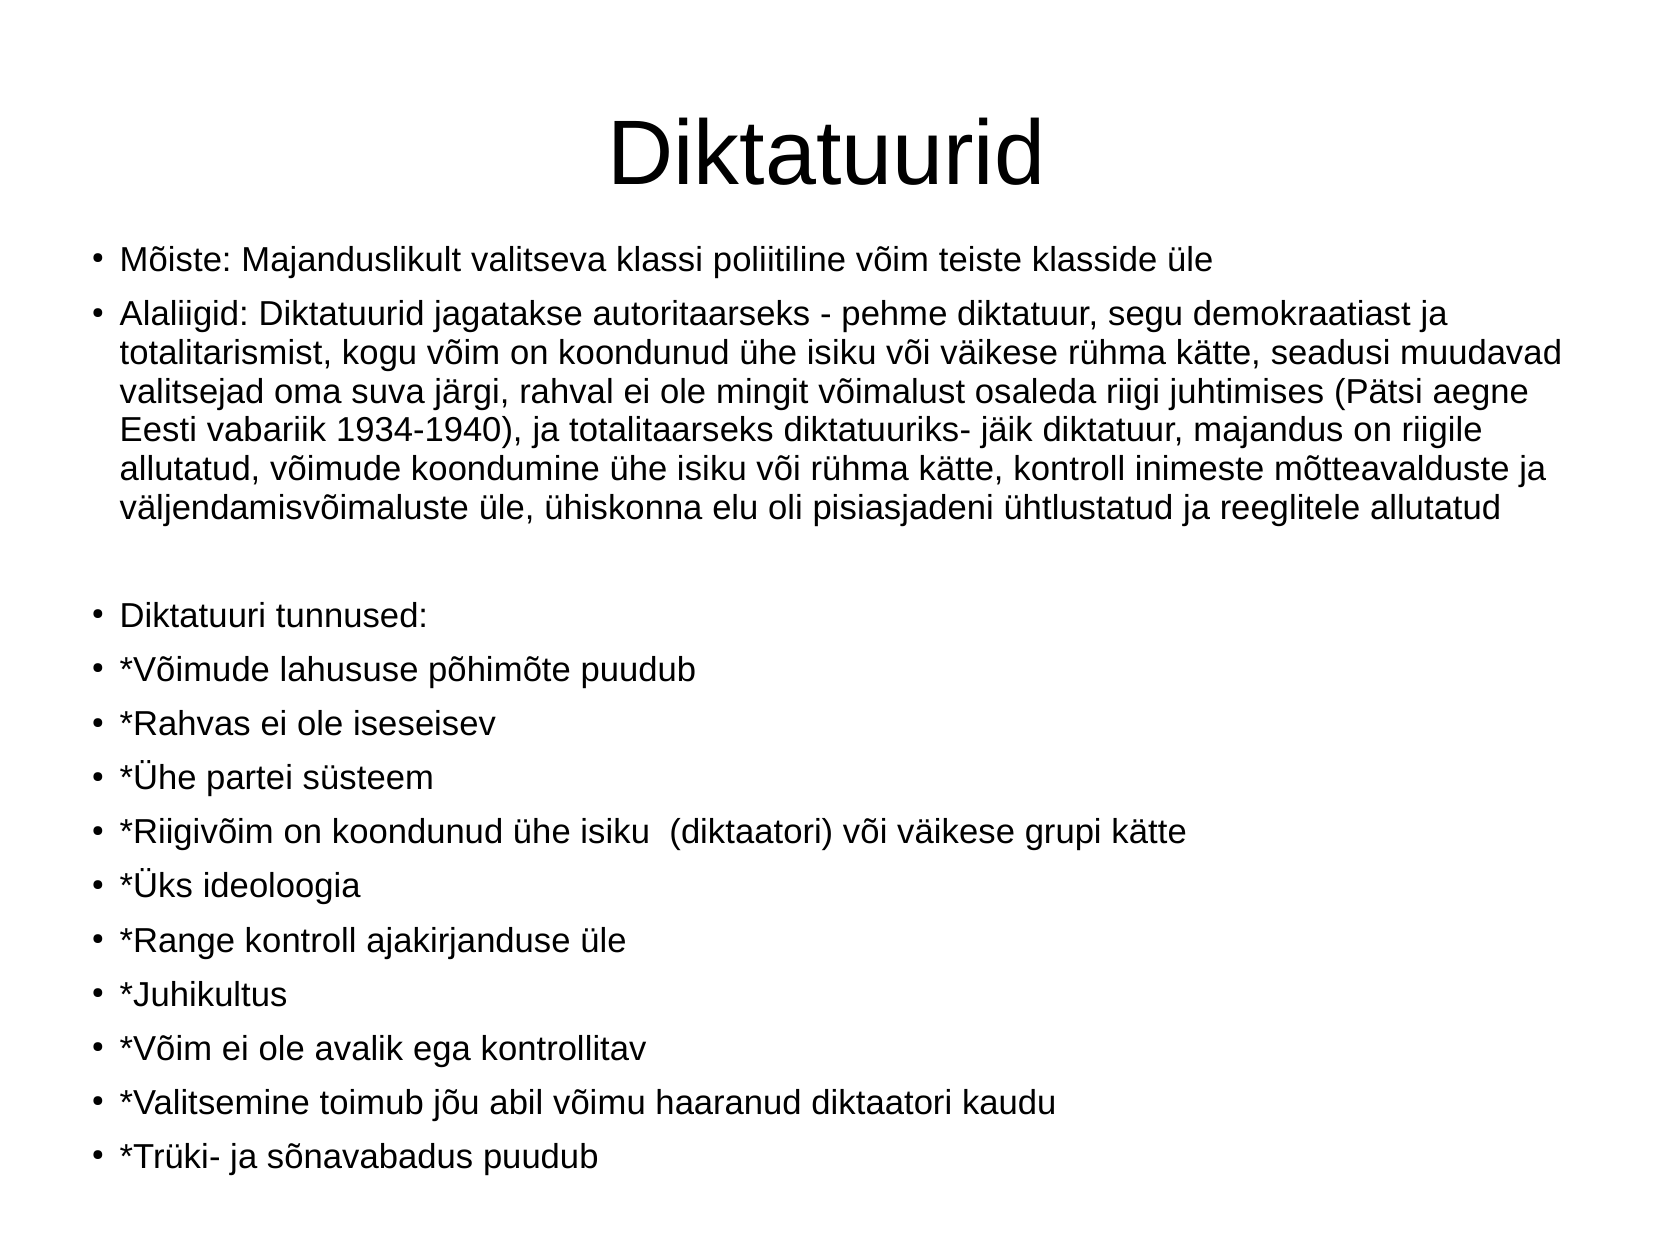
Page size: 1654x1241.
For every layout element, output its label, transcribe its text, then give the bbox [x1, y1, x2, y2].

list Mõiste: Majanduslikult valitseva klassi poliitiline võim teiste klasside üle Alaliigid: Diktatuurid jagatakse autoritaarseks - pehme diktatuur, segu demokraatiast ja totalitarismist, kogu võim on koondunud ühe isiku või väikese rühma kätte, seadusi muudavad valitsejad oma suva järgi, rahval ei ole mingit võimalust osaleda riigi juhtimises (Pätsi aegne Eesti vabariik 1934-1940), ja totalitaarseks diktatuuriks- jäik diktatuur, majandus on riigile allutatud, võimude koondumine ühe isiku või rühma kätte, kontroll inimeste mõtteavalduste ja väljendamisvõimaluste üle, ühiskonna elu oli pisiasjadeni ühtlustatud ja reeglitele allutatud Diktatuuri tunnused: *Võimude lahususe põhimõte puudub *Rahvas ei ole iseseisev *Ühe partei süsteem *Riigivõim on koondunud ühe isiku (diktaatori) või väikese grupi kätte *Üks ideoloogia *Range kontroll ajakirjanduse üle *Juhikultus *Võim ei ole avalik ega kontrollitav *Valitsemine toimub jõu abil võimu haaranud diktaatori kaudu *Trüki- ja sõnavabadus puudub [82, 240, 1606, 1186]
title Diktatuurid [82, 49, 1571, 240]
